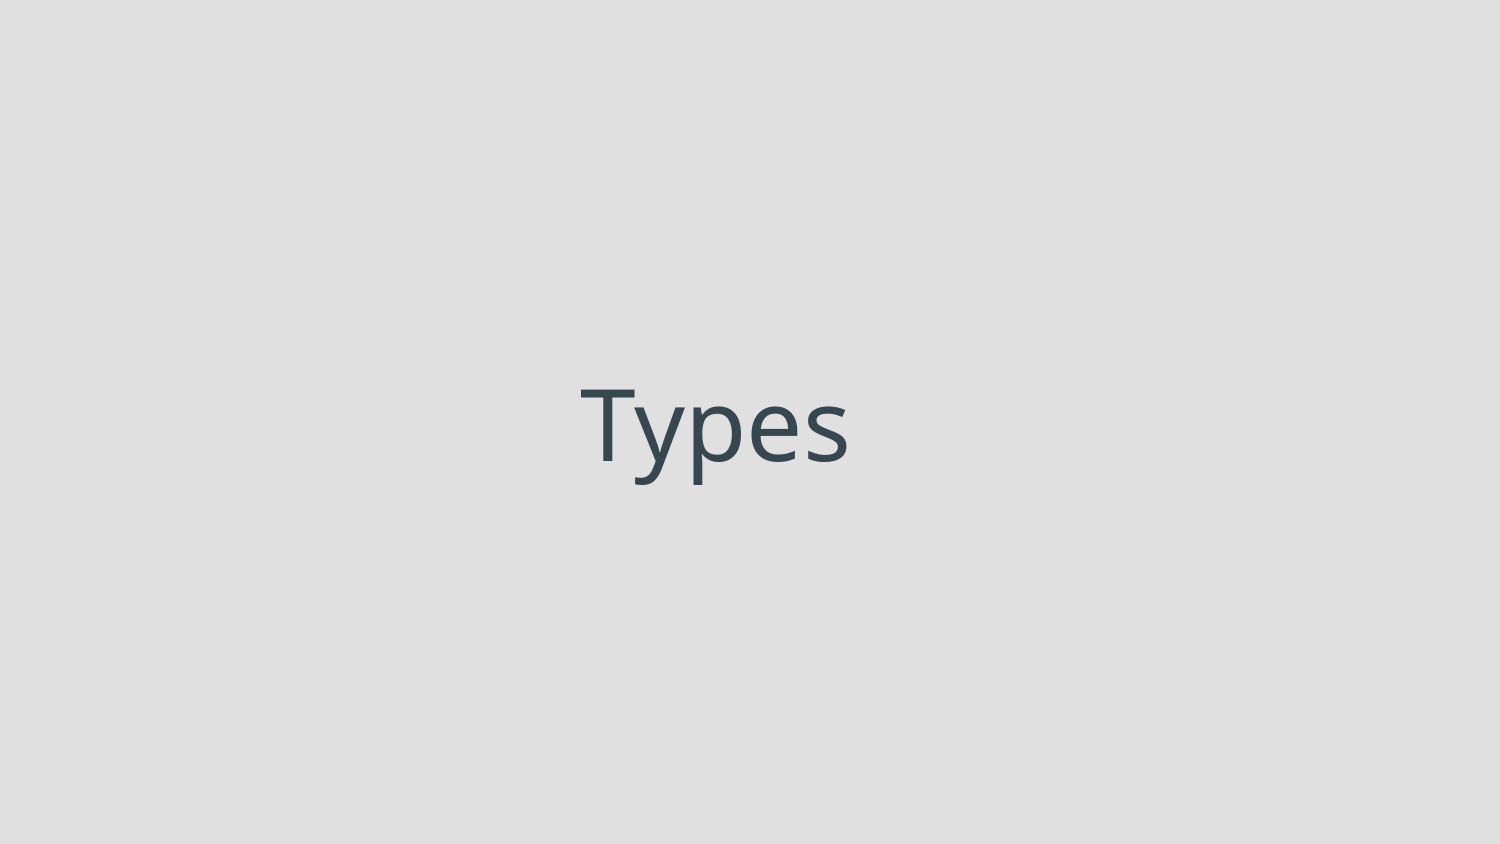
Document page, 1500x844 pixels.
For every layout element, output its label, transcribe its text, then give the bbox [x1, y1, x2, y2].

title Types [205, 86, 1227, 758]
